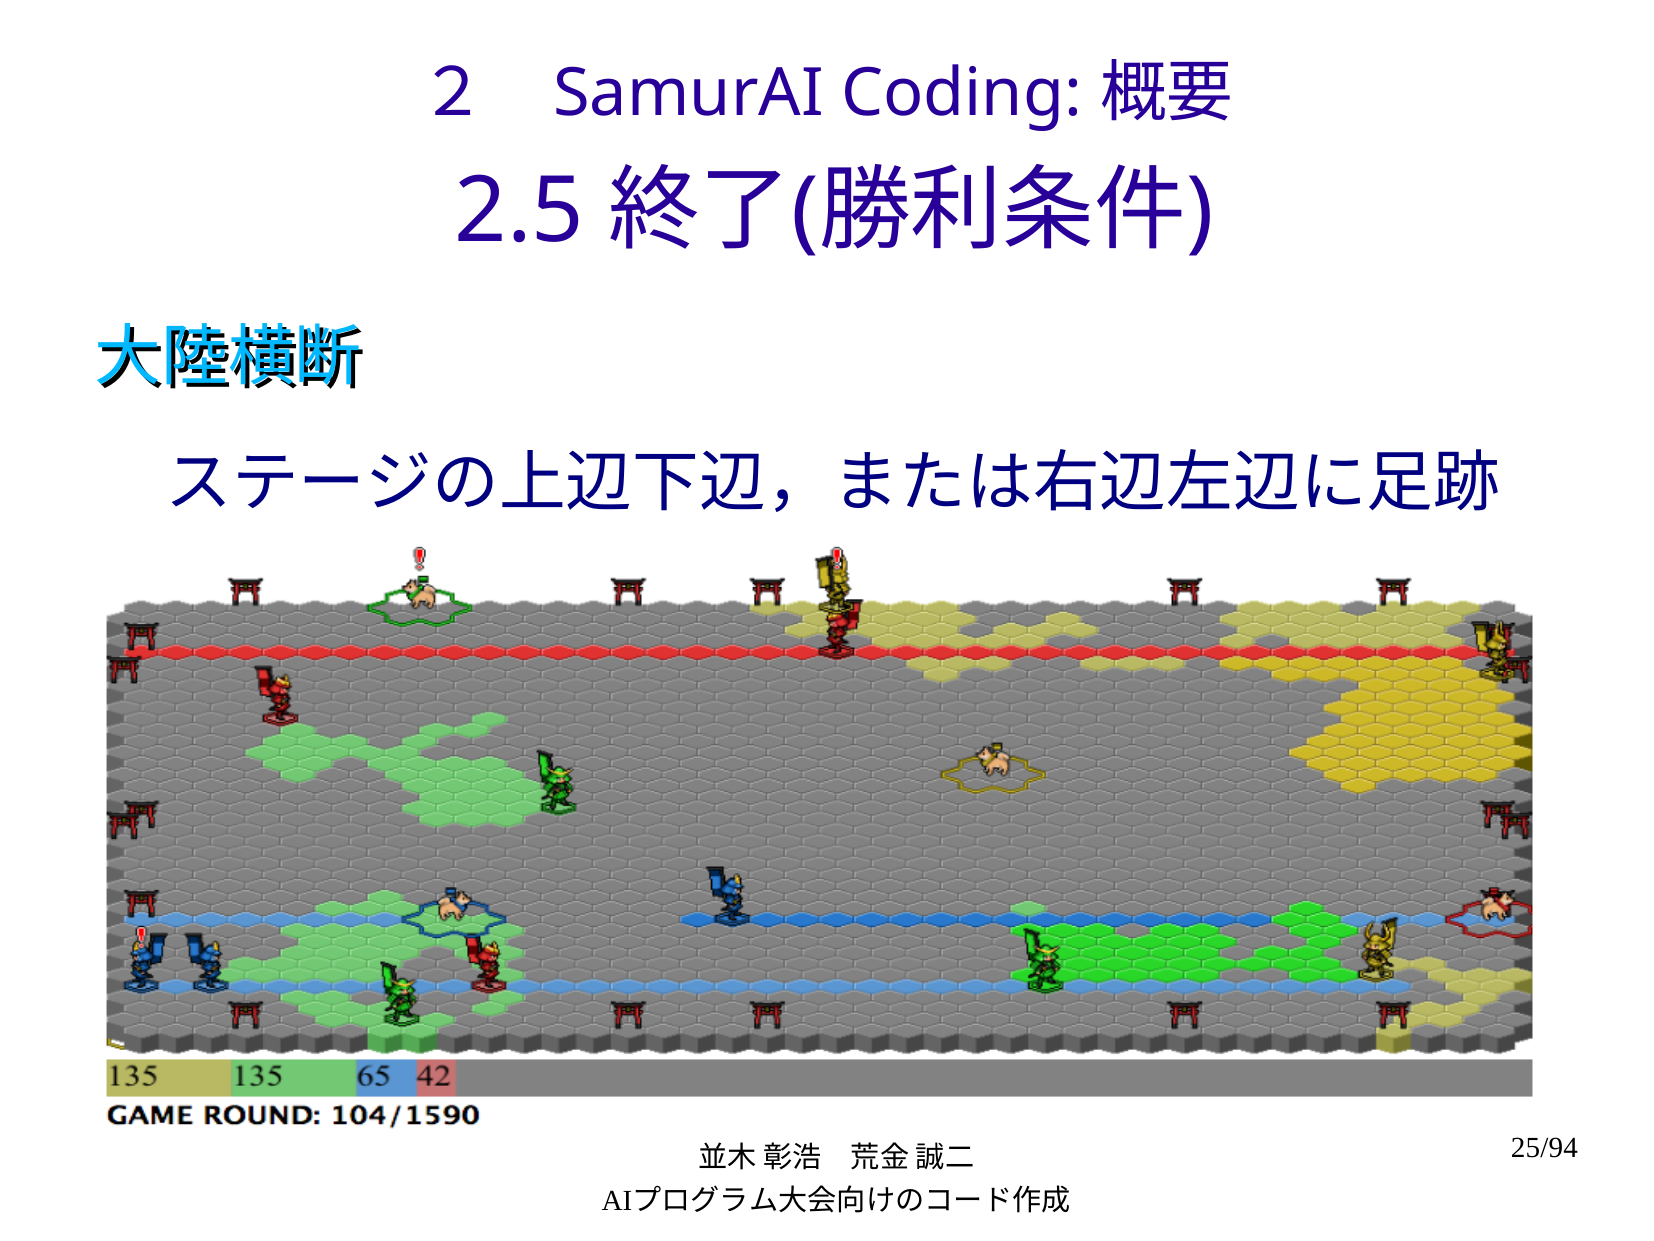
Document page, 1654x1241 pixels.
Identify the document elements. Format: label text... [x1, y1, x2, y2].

picture [94, 543, 1536, 1134]
list 大陸横断 ステージの上辺下辺，または右辺左辺に足跡を繋げた場合即座に勝利 [94, 181, 1550, 886]
title ２ SamurAI Coding: 概要 2.5 終了(勝利条件) [82, 49, 1571, 257]
